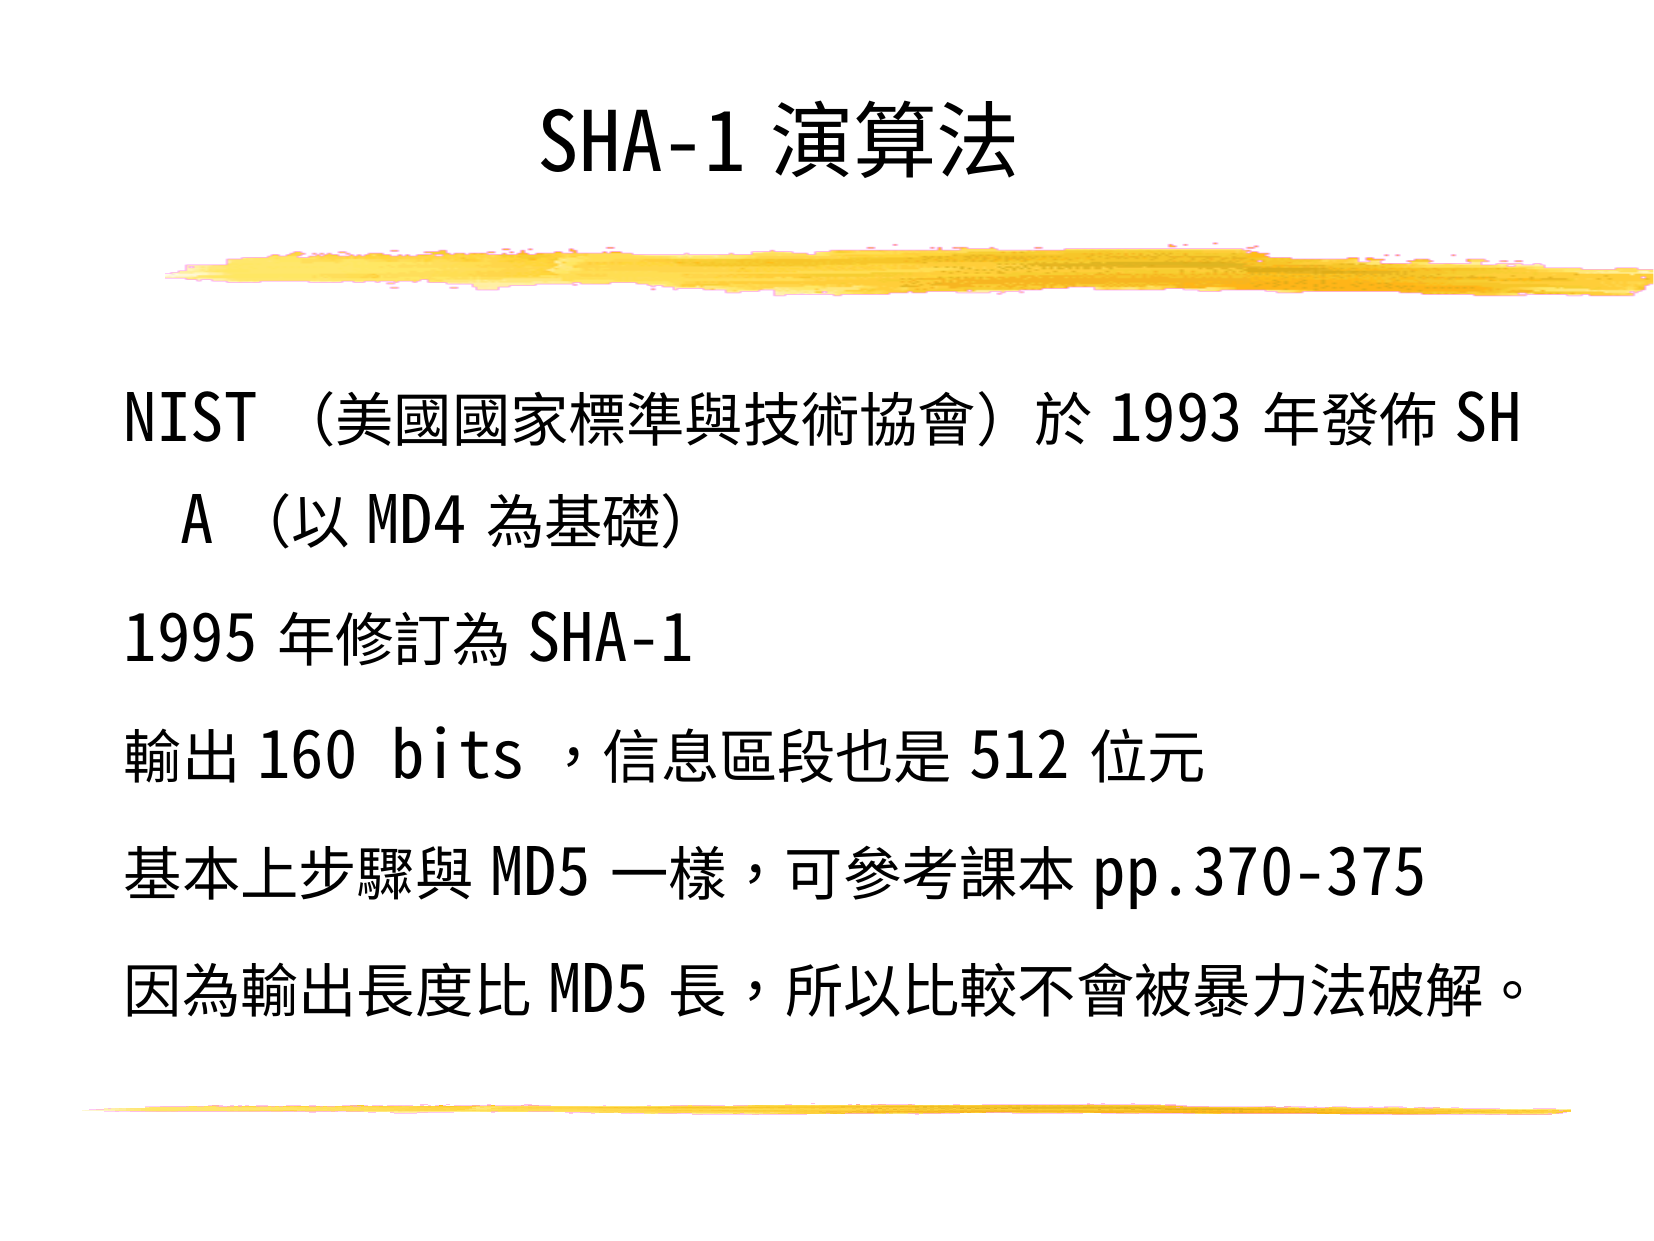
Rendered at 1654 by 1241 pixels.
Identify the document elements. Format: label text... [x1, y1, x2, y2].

list NIST（美國國家標準與技術協會）於1993年發佈SHA（以MD4為基礎） 1995年修訂為SHA-1 輸出160 bits，信息區段也是512位元 基本上步驟與MD5一樣，可參考課本pp.370-375 因為輸出長度比MD5長，所以比較不會被暴力法破解。 [124, 358, 1530, 1103]
picture [82, 1102, 1571, 1117]
picture [165, 237, 1654, 308]
title SHA-1演算法 [76, 28, 1482, 235]
